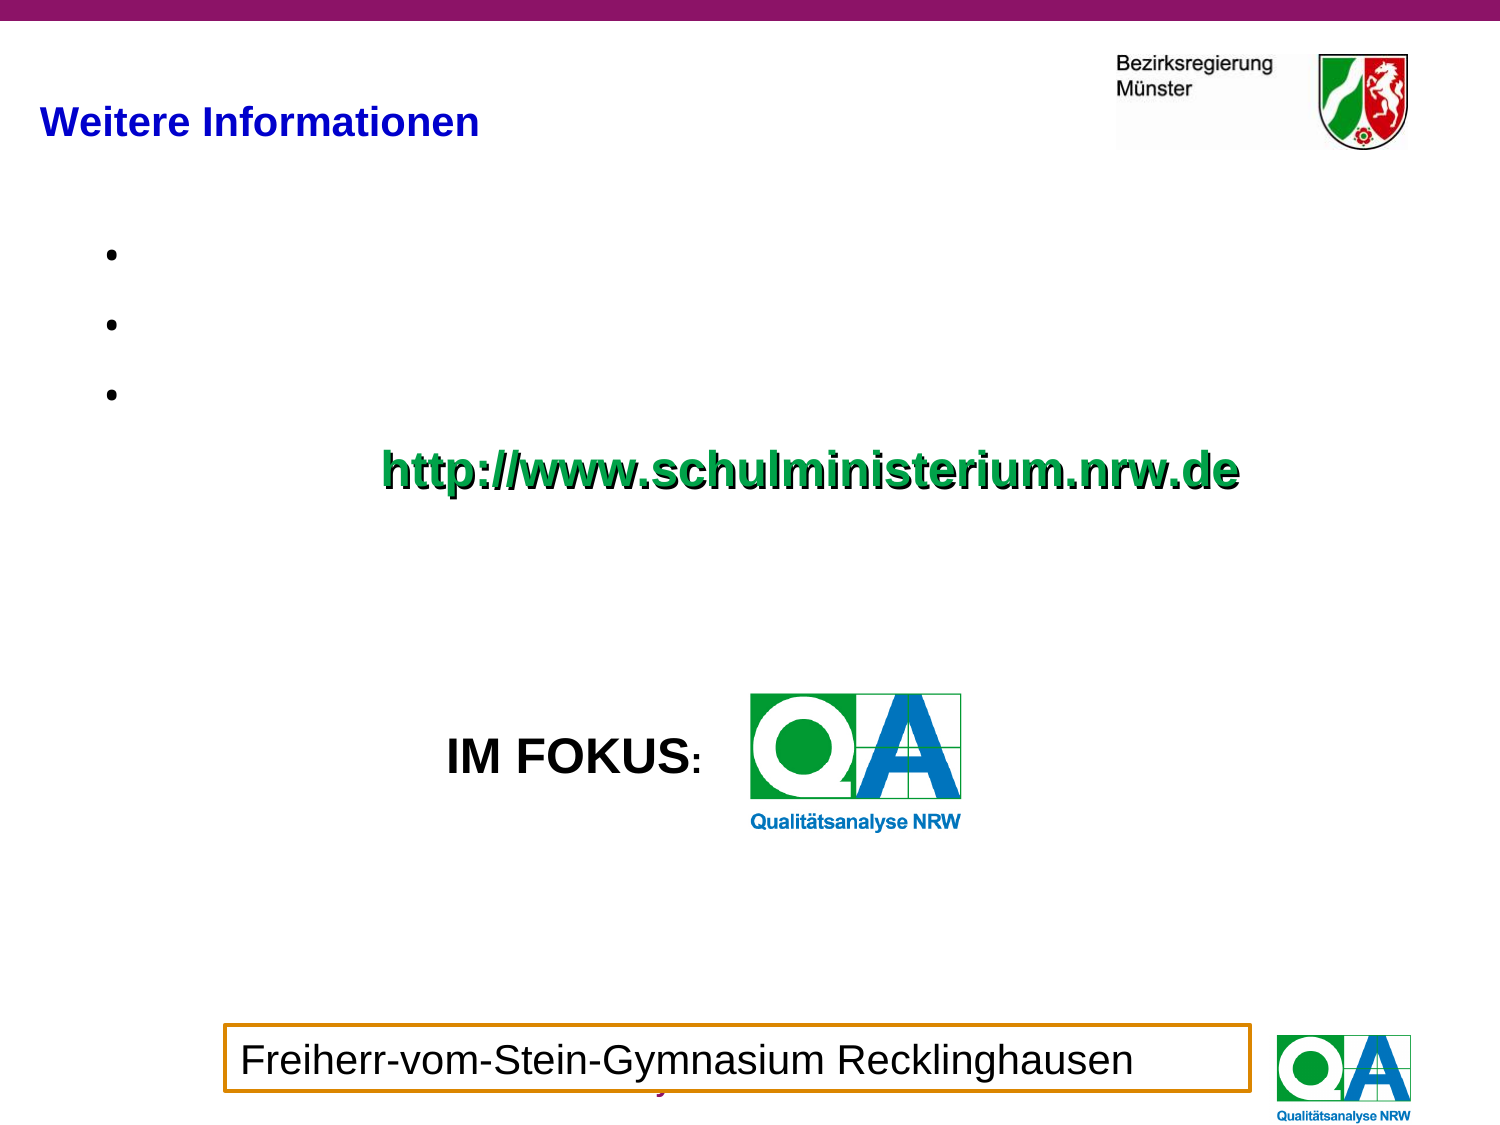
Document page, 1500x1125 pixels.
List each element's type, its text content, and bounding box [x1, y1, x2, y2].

picture [738, 692, 963, 834]
text_box IM FOKUS: [430, 716, 738, 792]
title Weitere Informationen [39, 50, 934, 145]
text_box Freiherr-vom-Stein-Gymnasium Recklinghausen [225, 1025, 1251, 1091]
list http://www.schulministerium.nrw.de [88, 217, 1412, 941]
